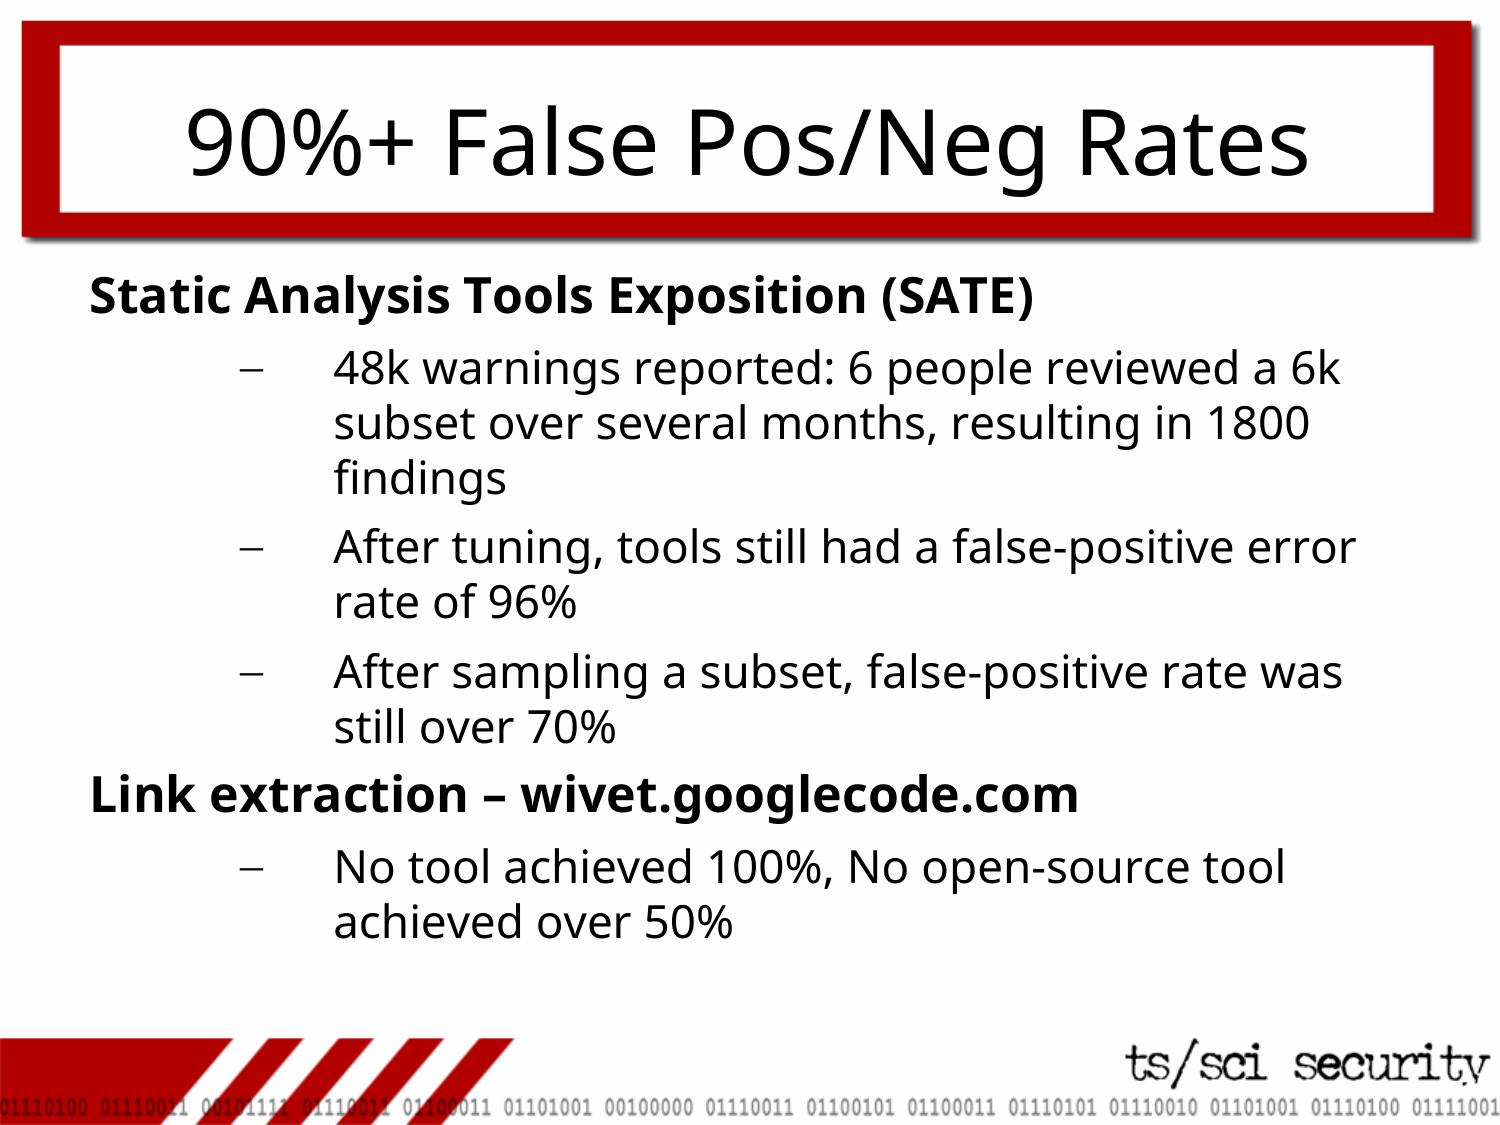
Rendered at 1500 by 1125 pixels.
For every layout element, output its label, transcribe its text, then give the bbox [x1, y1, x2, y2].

picture [0, 0, 1500, 1125]
list Static Analysis Tools Exposition (SATE) 48k warnings reported: 6 people reviewed a 6k subset over several months, resulting in 1800 findings After tuning, tools still had a false-positive error rate of 96% After sampling a subset, false-positive rate was still over 70% Link extraction – wivet.googlecode.com No tool achieved 100%, No open-source tool achieved over 50% [75, 262, 1423, 1003]
title 90%+ False Pos/Neg Rates [75, 21, 1423, 257]
